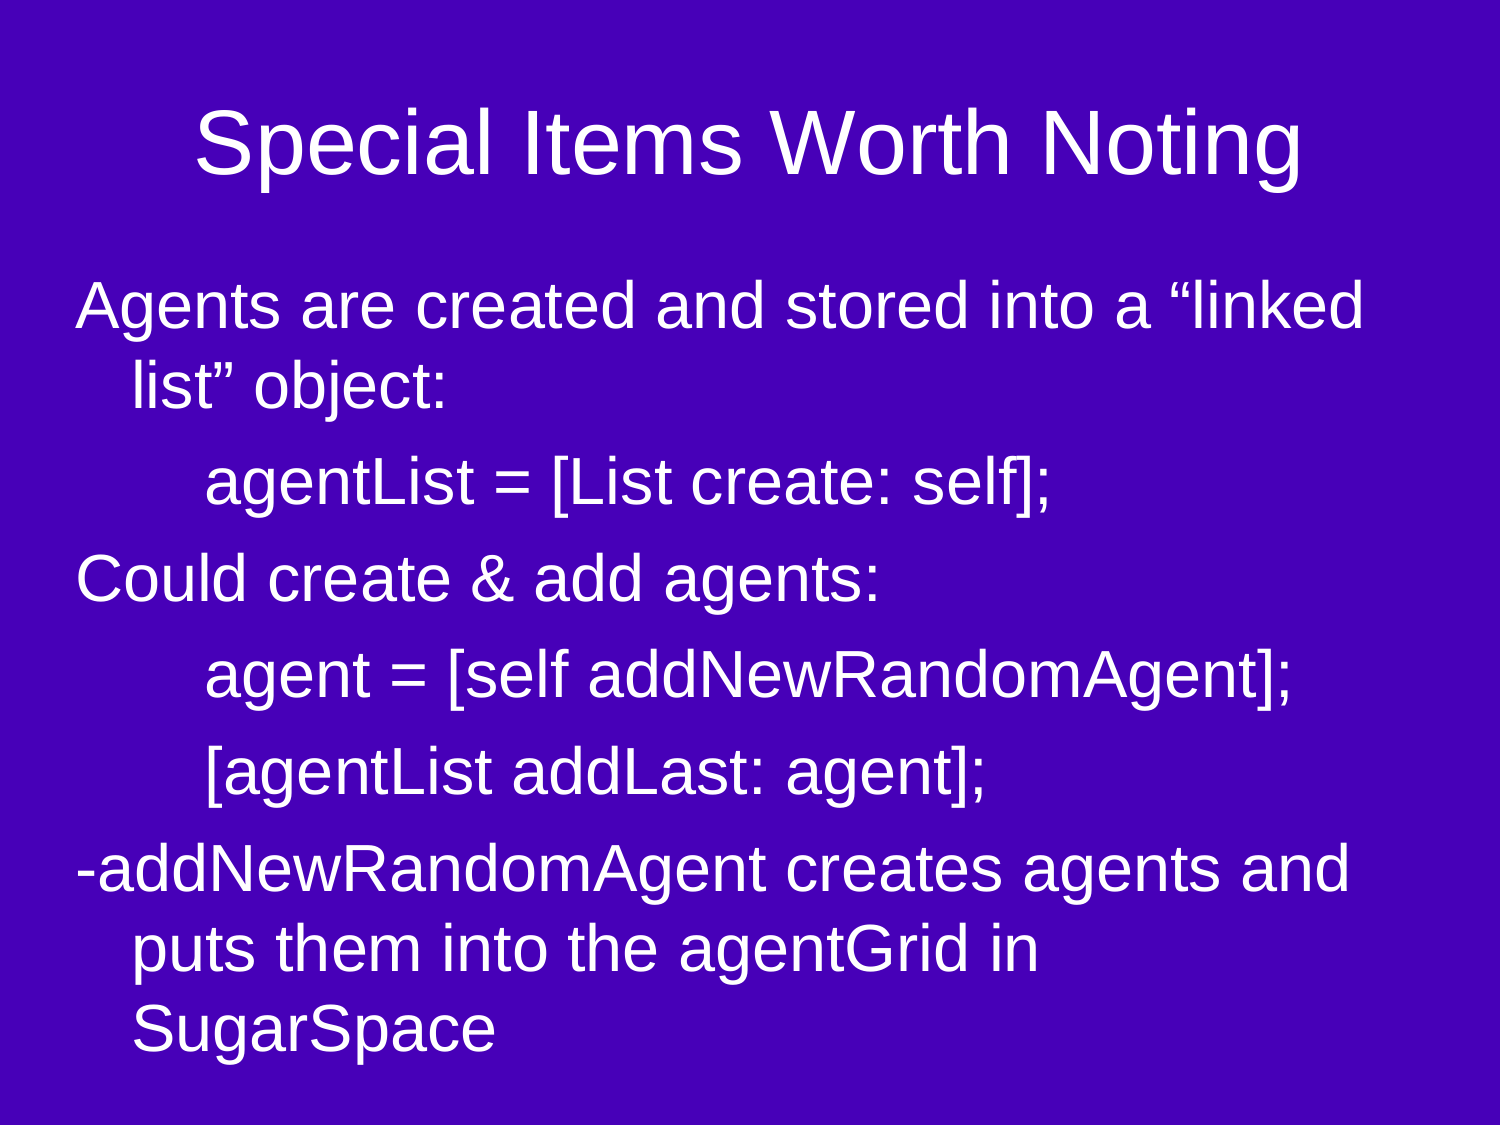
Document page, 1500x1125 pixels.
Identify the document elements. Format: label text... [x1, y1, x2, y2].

title Special Items Worth Noting [75, 45, 1426, 233]
list Agents are created and stored into a “linked list” object: agentList = [List create: self]; Could create & add agents: agent = [self addNewRandomAgent]; [agentList addLast: agent]; -addNewRandomAgent creates agents and puts them into the agentGrid in SugarSpace [75, 262, 1426, 1061]
